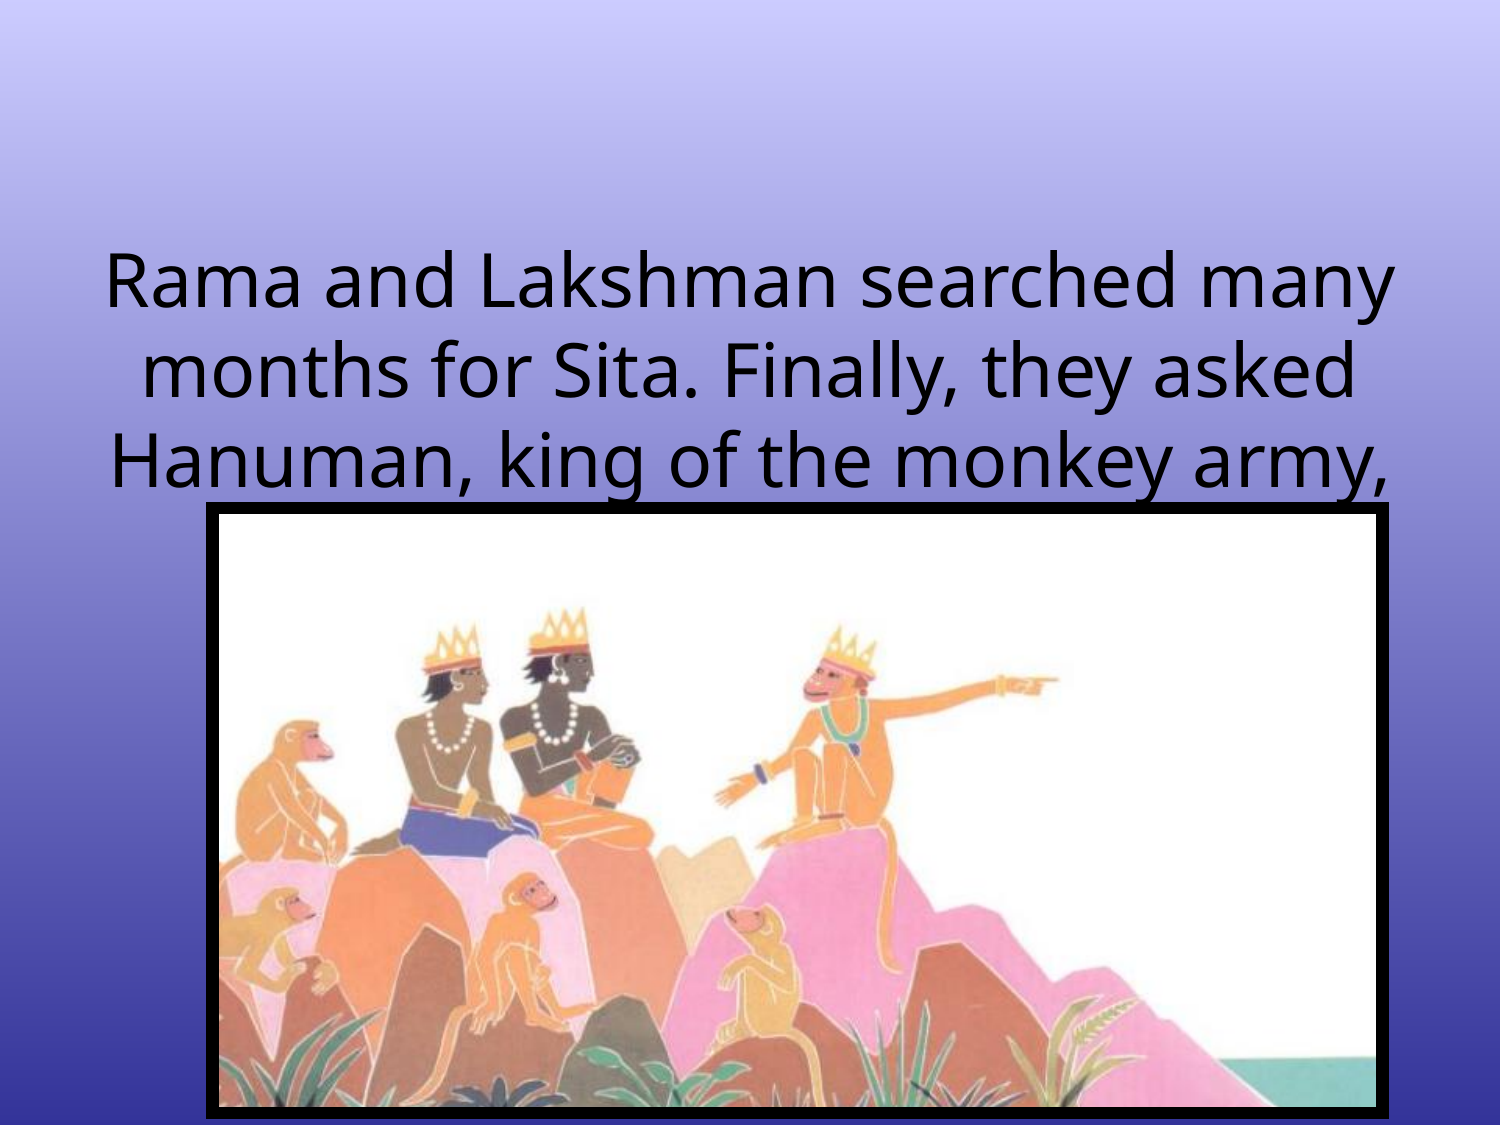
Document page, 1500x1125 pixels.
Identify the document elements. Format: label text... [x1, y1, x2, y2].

text_box [212, 507, 1383, 1113]
text_box Rama and Lakshman searched many months for Sita. Finally, they asked Hanuman, king of the monkey army, for help. Hanuman could fly. [75, 45, 1426, 294]
